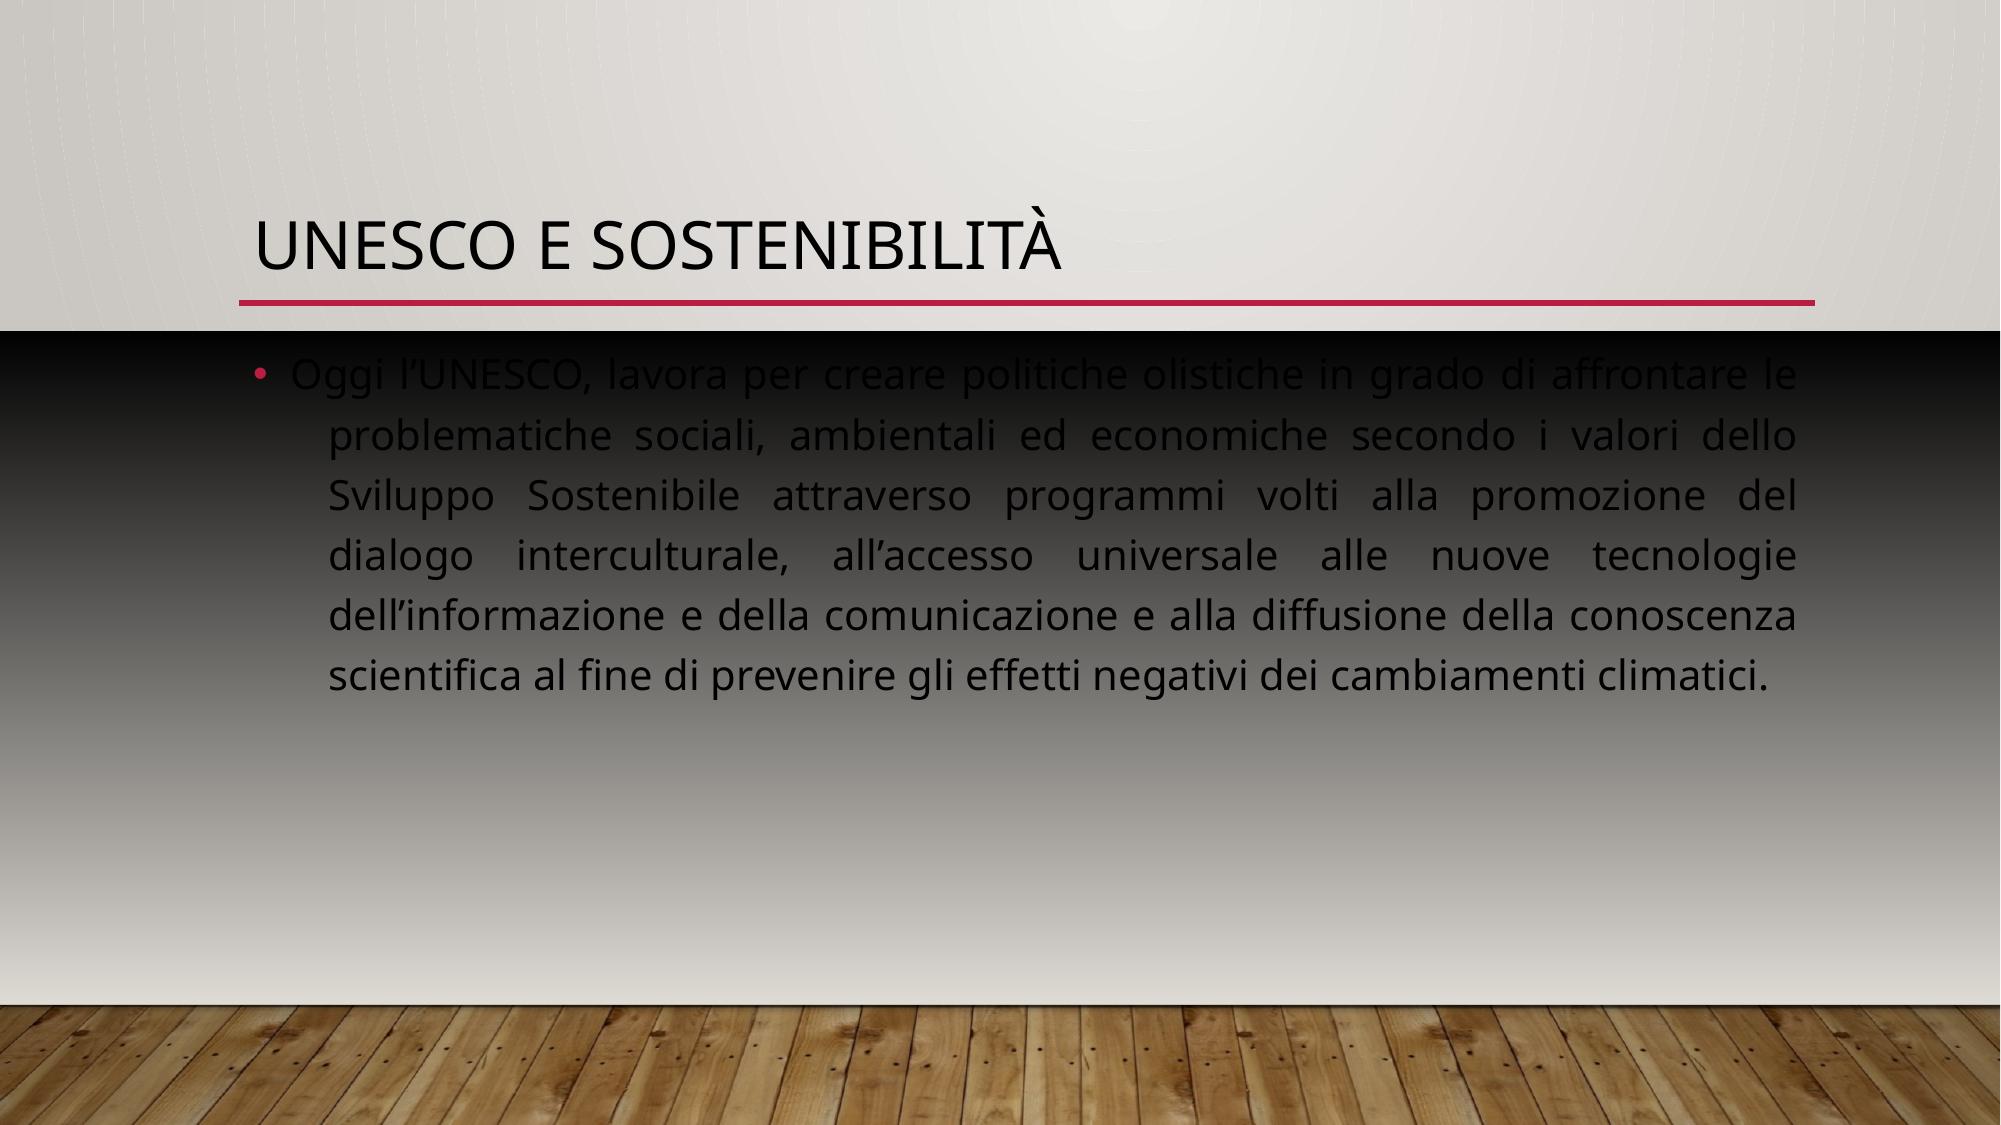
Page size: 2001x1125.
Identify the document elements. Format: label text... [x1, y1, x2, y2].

title Unesco e sostenibilità [238, 131, 1814, 305]
list Oggi l’UNESCO, lavora per creare politiche olistiche in grado di affrontare le problematiche sociali, ambientali ed economiche secondo i valori dello Sviluppo Sostenibile attraverso programmi volti alla promozione del dialogo interculturale, all’accesso universale alle nuove tecnologie dell’informazione e della comunicazione e alla diffusione della conoscenza scientifica al fine di prevenire gli effetti negativi dei cambiamenti climatici. [238, 330, 1814, 897]
